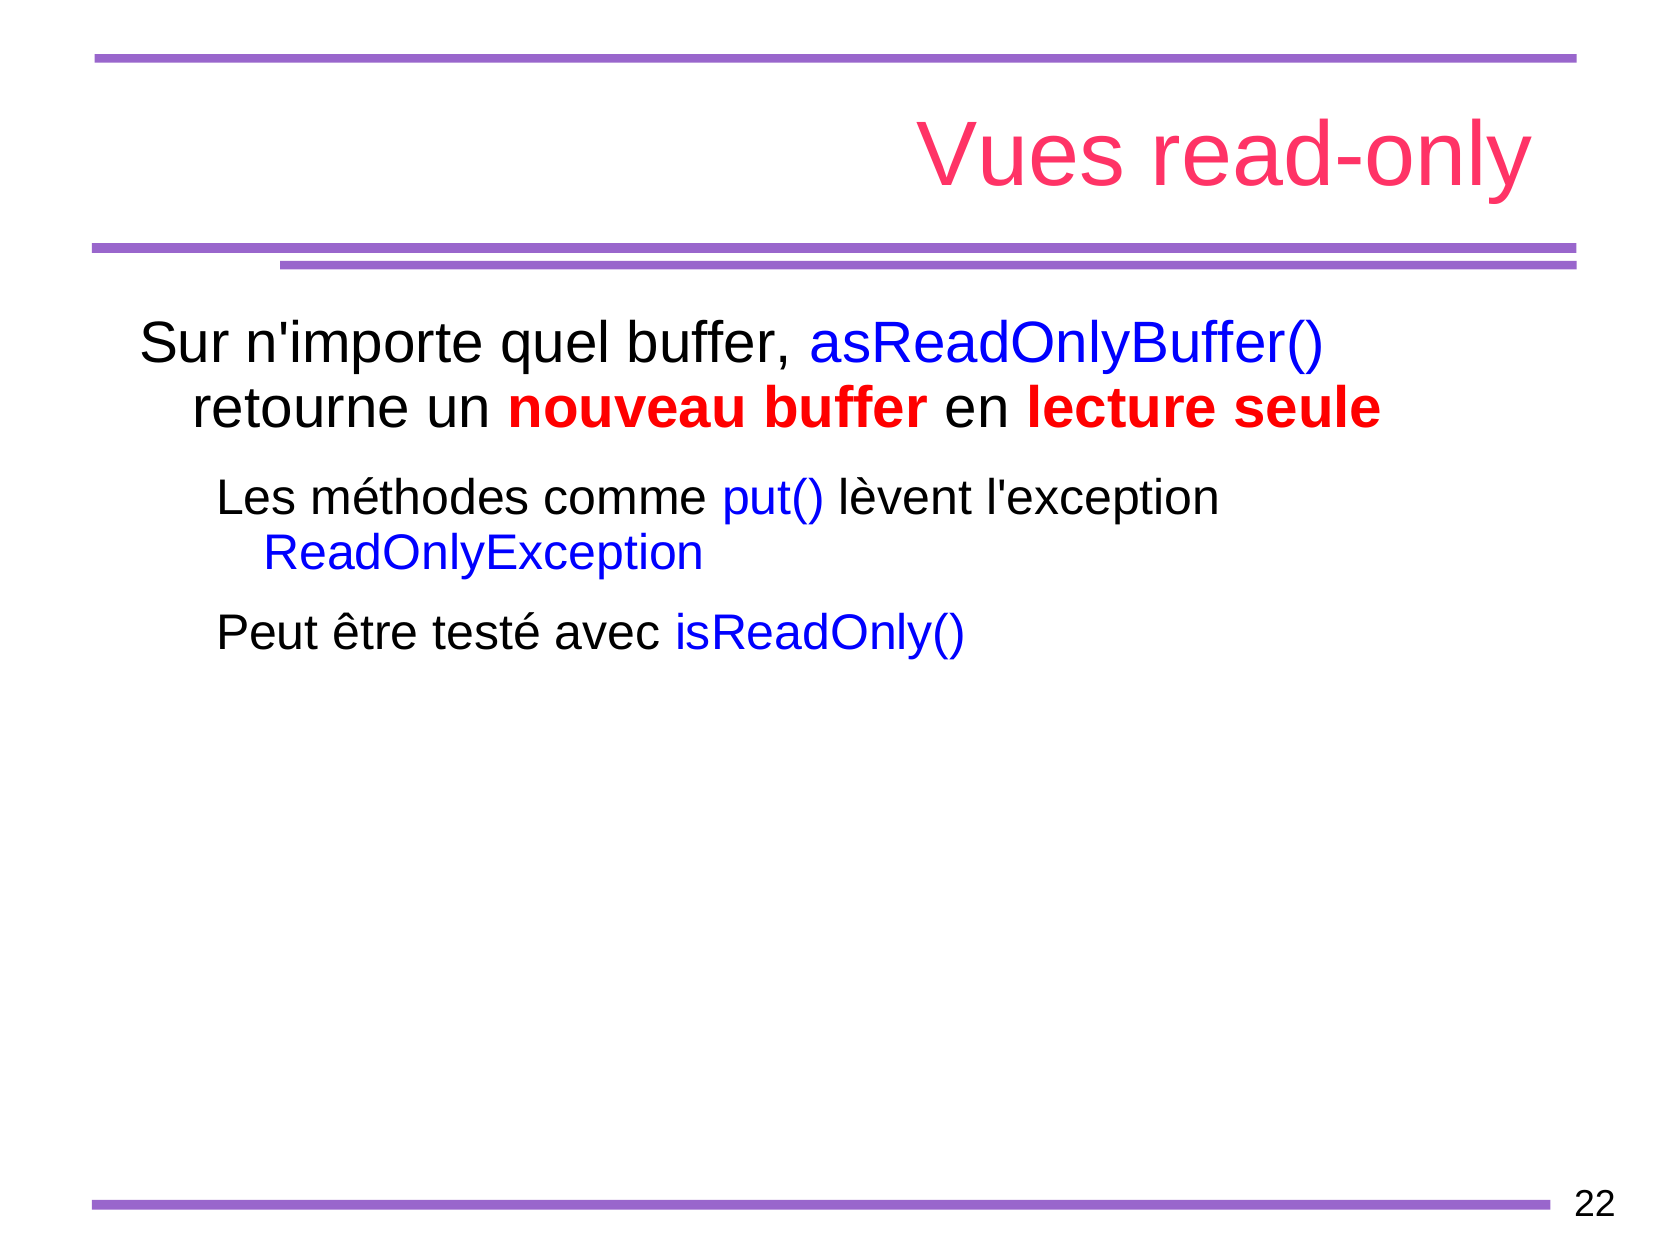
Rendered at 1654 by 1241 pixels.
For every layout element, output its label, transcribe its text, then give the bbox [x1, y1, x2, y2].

list Sur n'importe quel buffer, asReadOnlyBuffer() retourne un nouveau buffer en lecture seule Les méthodes comme put() lèvent l'exception ReadOnlyException Peut être testé avec isReadOnly() [121, 309, 1534, 1162]
title Vues read-only [121, 49, 1534, 257]
